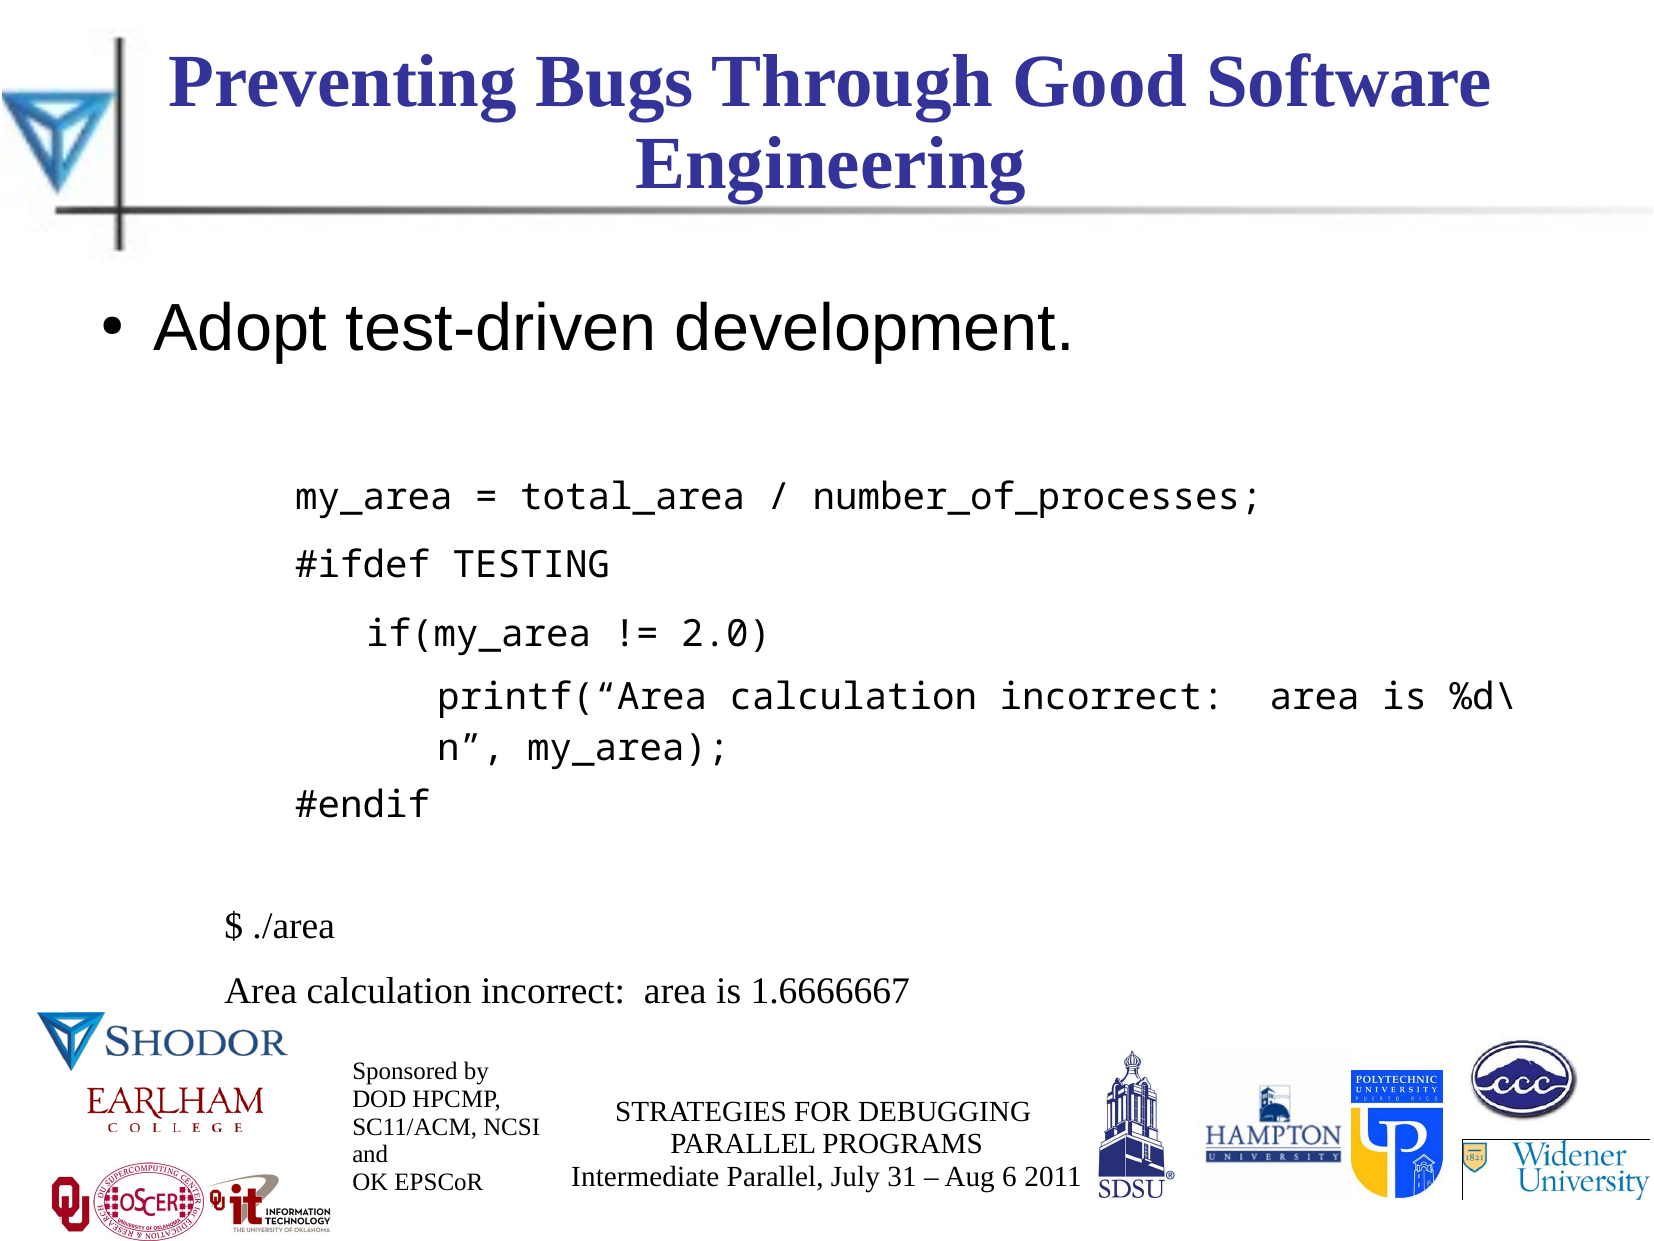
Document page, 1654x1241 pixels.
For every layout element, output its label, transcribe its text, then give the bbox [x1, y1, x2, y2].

picture [1571, 1030, 1581, 1088]
picture [37, 1012, 82, 1071]
text_box STRATEGIES FOR DEBUGGING PARALLEL PROGRAMS Intermediate Parallel, July 31 – Aug 6 2011 [0, 1088, 1197, 1201]
title Preventing Bugs Through Good Software Engineering [86, 0, 1576, 245]
text_box STRATEGIES FOR DEBUGGING PARALLEL PROGRAMS Intermediate Parallel, July 31 – Aug 6 2011 [1351, 1088, 1654, 1201]
picture [75, 1031, 82, 1053]
picture [93, 1201, 338, 1241]
list Adopt test-driven development. my_area = total_area / number_of_processes; #ifdef TESTING if(my_area != 2.0) printf(“Area calculation incorrect: area is %d\n”, my_area); #endif $ ./area Area calculation incorrect: area is 1.6666667 [82, 290, 1571, 1094]
picture [50, 1201, 90, 1233]
picture [2, 28, 1654, 263]
picture [1197, 1094, 1351, 1201]
